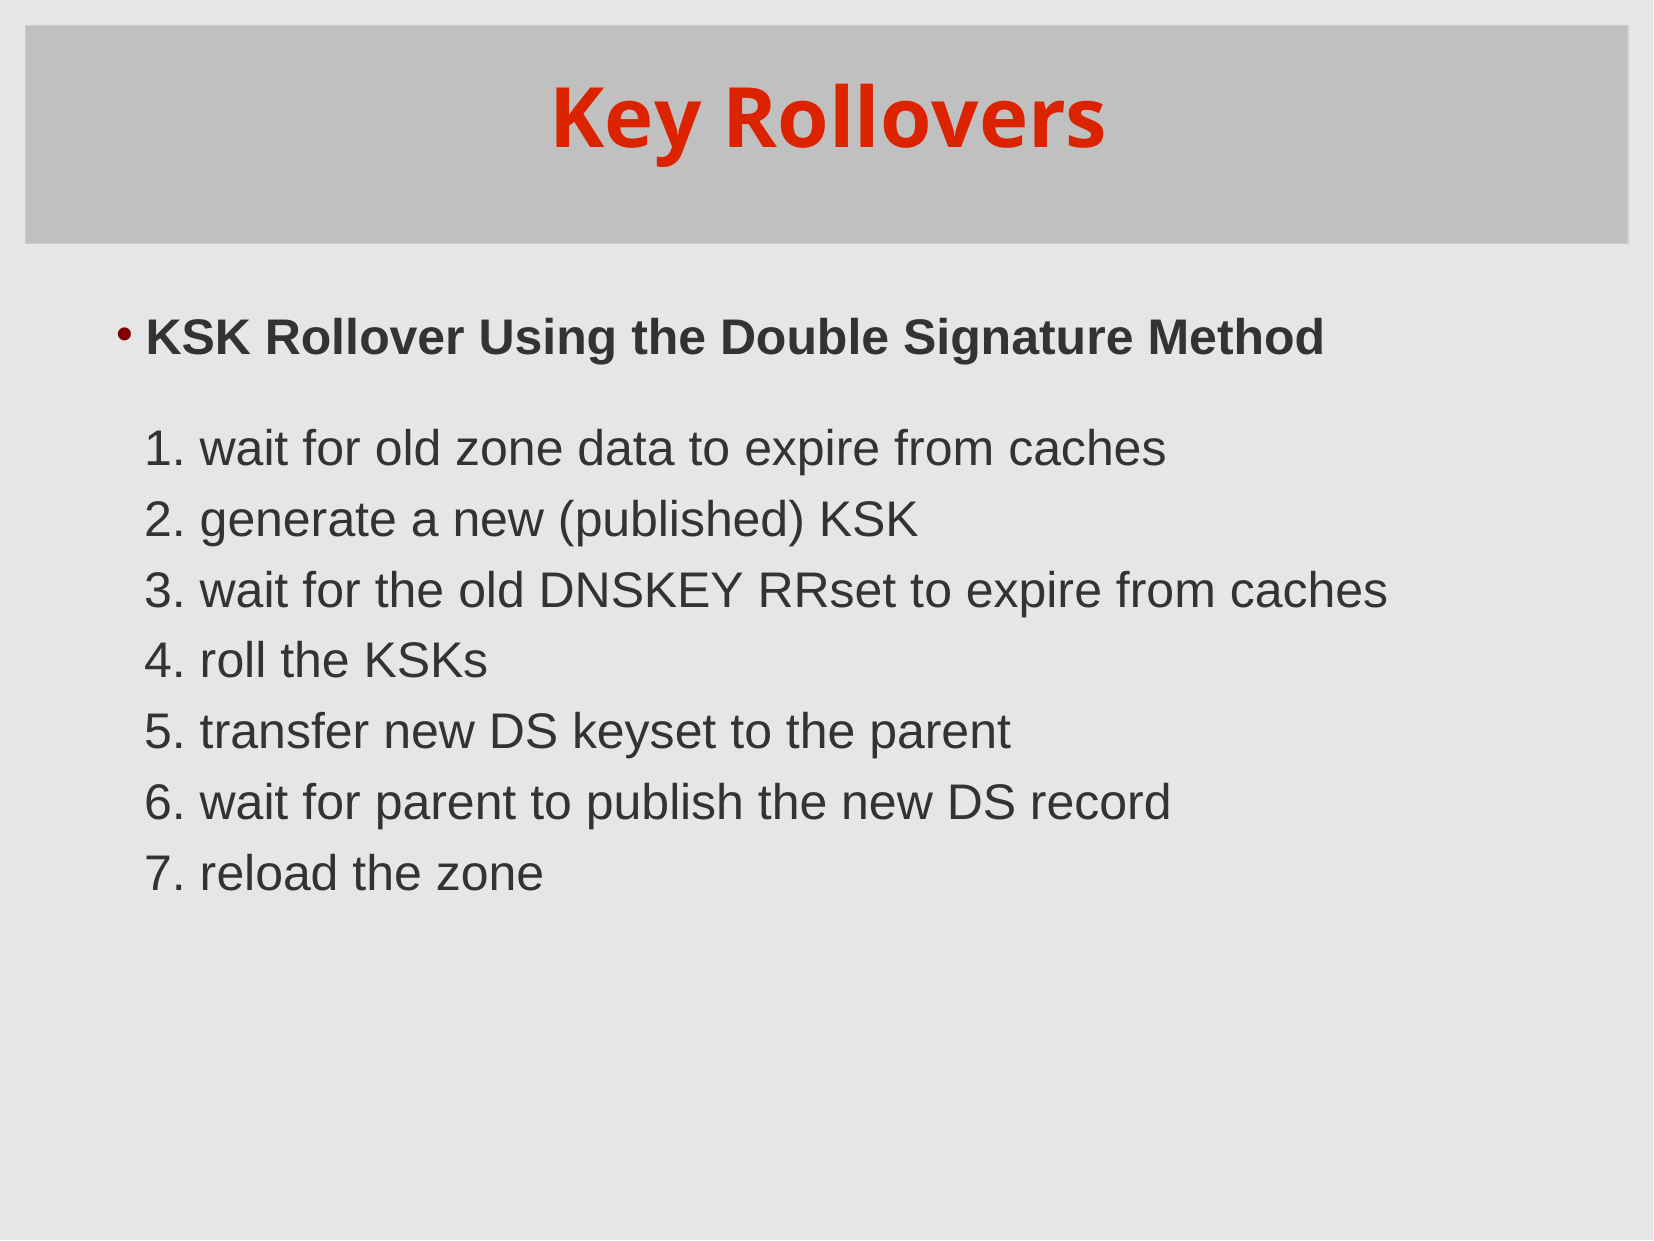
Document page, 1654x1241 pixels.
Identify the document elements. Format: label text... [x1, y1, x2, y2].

list KSK Rollover Using the Double Signature Method 1. wait for old zone data to expire from caches 2. generate a new (published) KSK 3. wait for the old DNSKEY RRset to expire from caches 4. roll the KSKs 5. transfer new DS keyset to the parent 6. wait for parent to publish the new DS record 7. reload the zone [71, 302, 1591, 1099]
title Key Rollovers [29, 53, 1628, 177]
